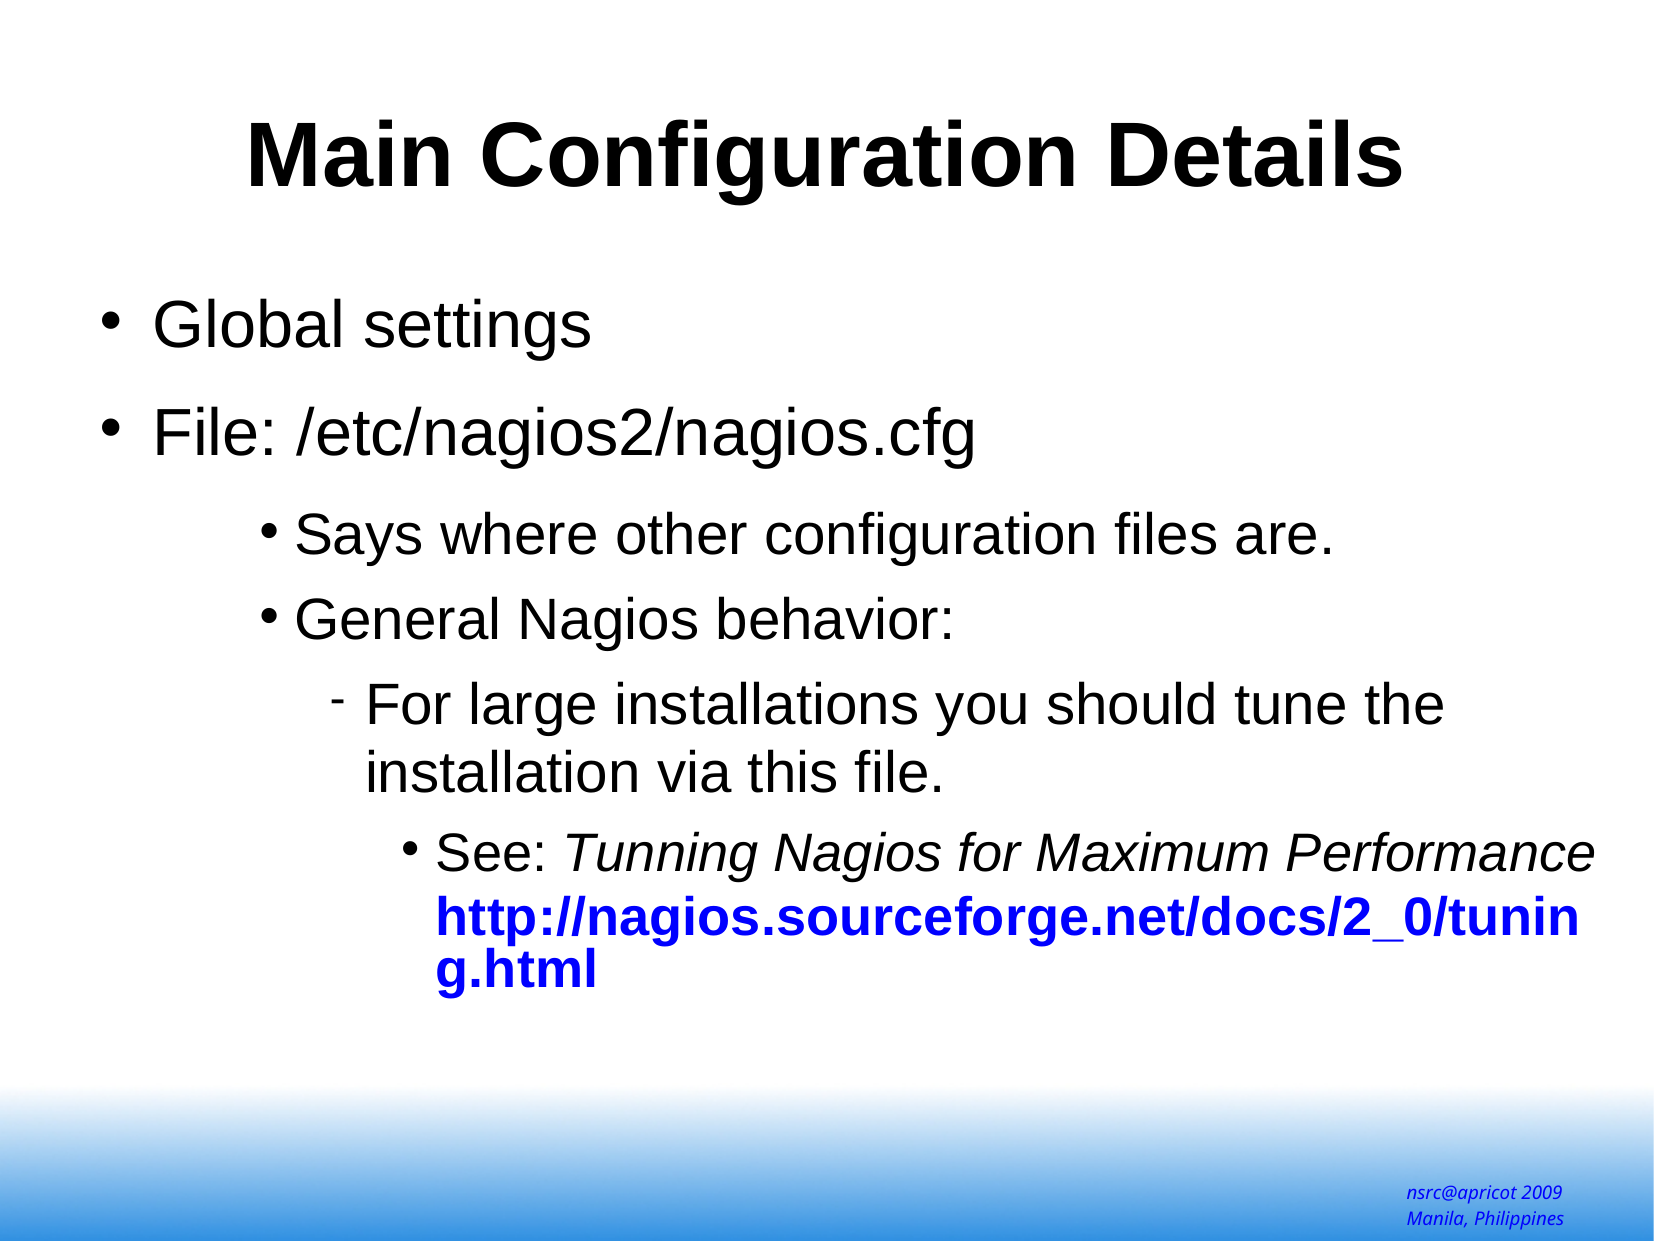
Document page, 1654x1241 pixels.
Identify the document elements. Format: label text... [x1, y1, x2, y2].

picture [0, 1083, 1654, 1241]
list Global settings File: /etc/nagios2/nagios.cfg Says where other configuration files are. General Nagios behavior: For large installations you should tune the installation via this file. See: Tunning Nagios for Maximum Performance http://nagios.sourceforge.net/docs/2_0/tuning.html [82, 284, 1613, 1134]
title Main Configuration Details [82, 49, 1571, 257]
